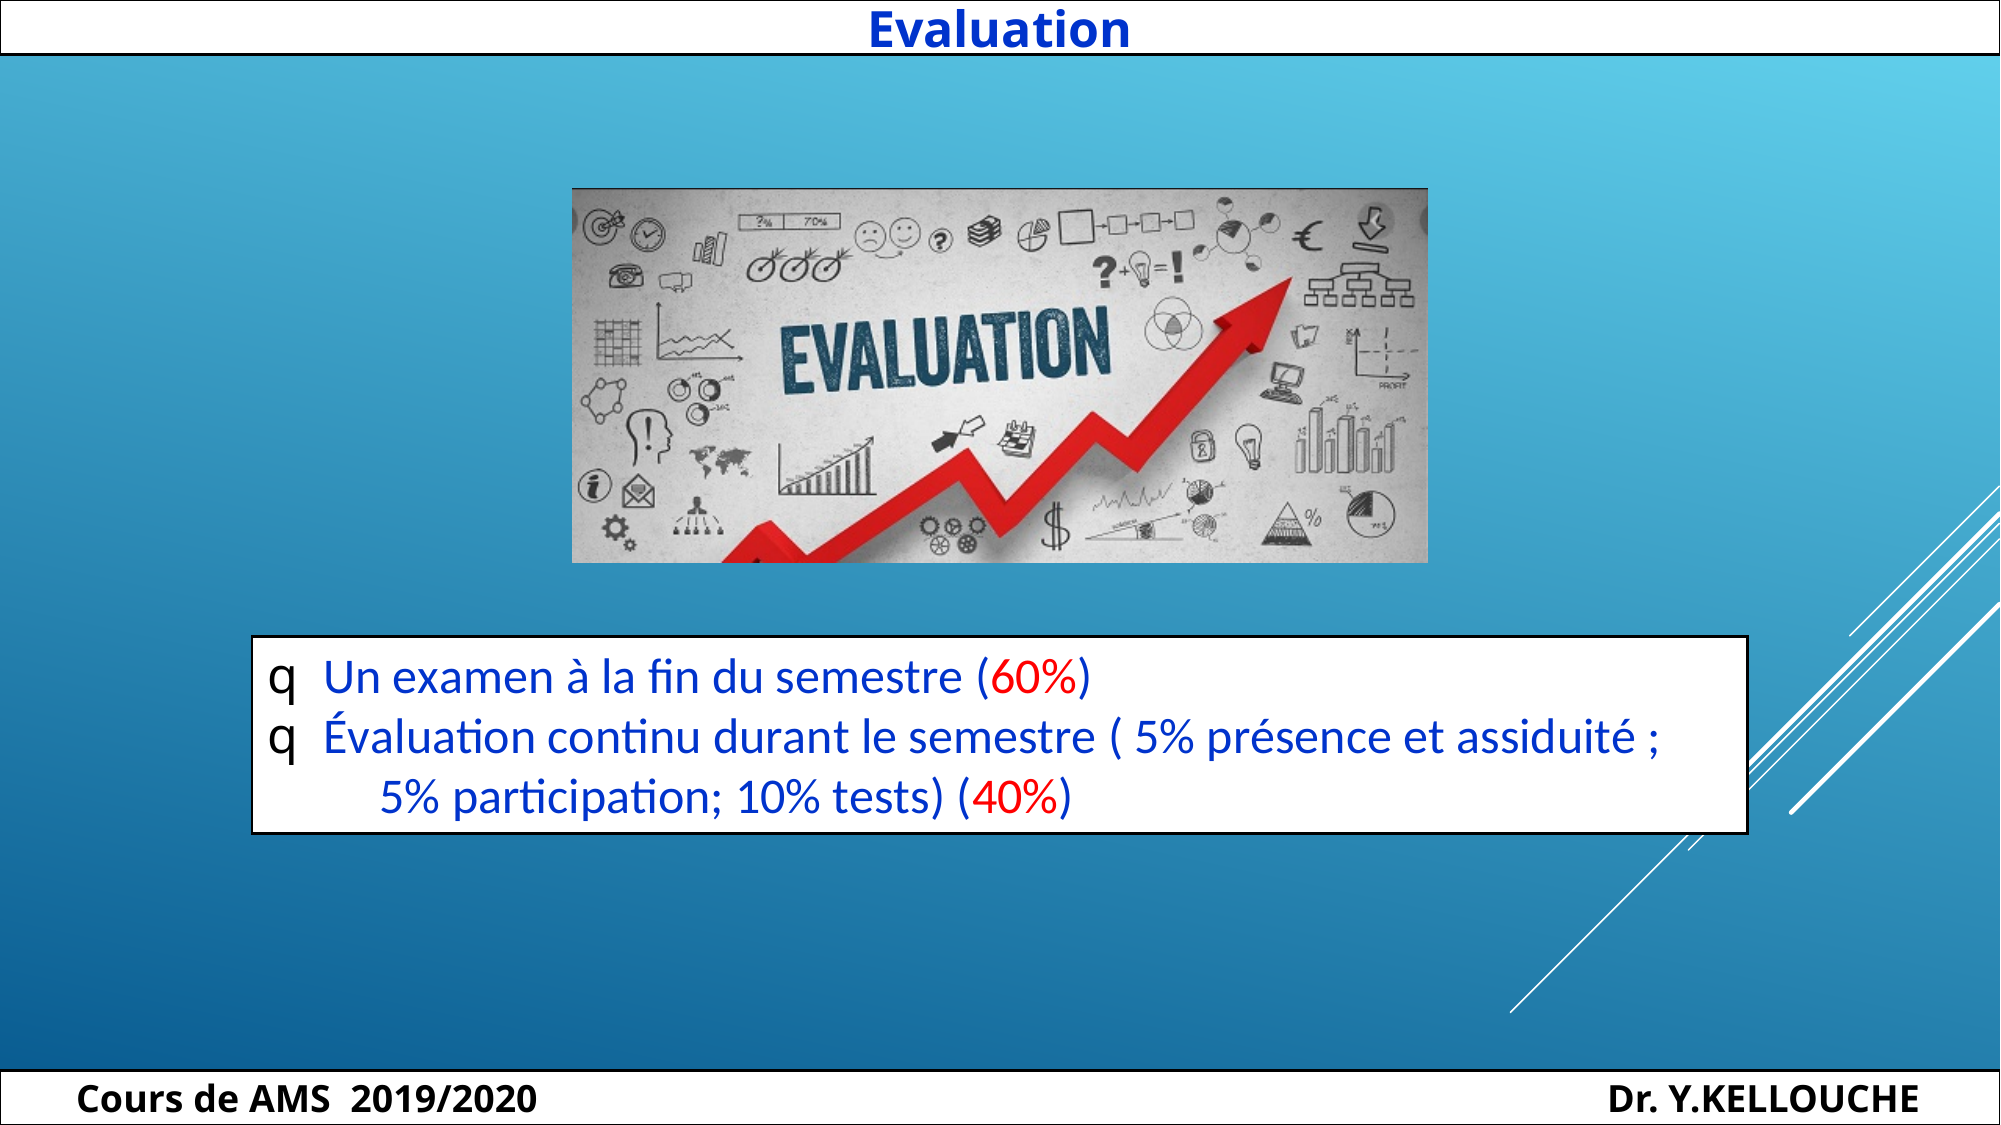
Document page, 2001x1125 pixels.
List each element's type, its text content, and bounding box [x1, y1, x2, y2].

text_box Evaluation [0, 0, 2000, 55]
picture [572, 189, 1428, 563]
text_box Un examen à la fin du semestre (60%) Évaluation continu durant le semestre ( 5% présence et assiduité ; 5% participation; 10% tests) (40%) [252, 636, 1748, 834]
text_box Cours de AMS 2019/2020 Dr. Y.KELLOUCHE [0, 1070, 2000, 1125]
